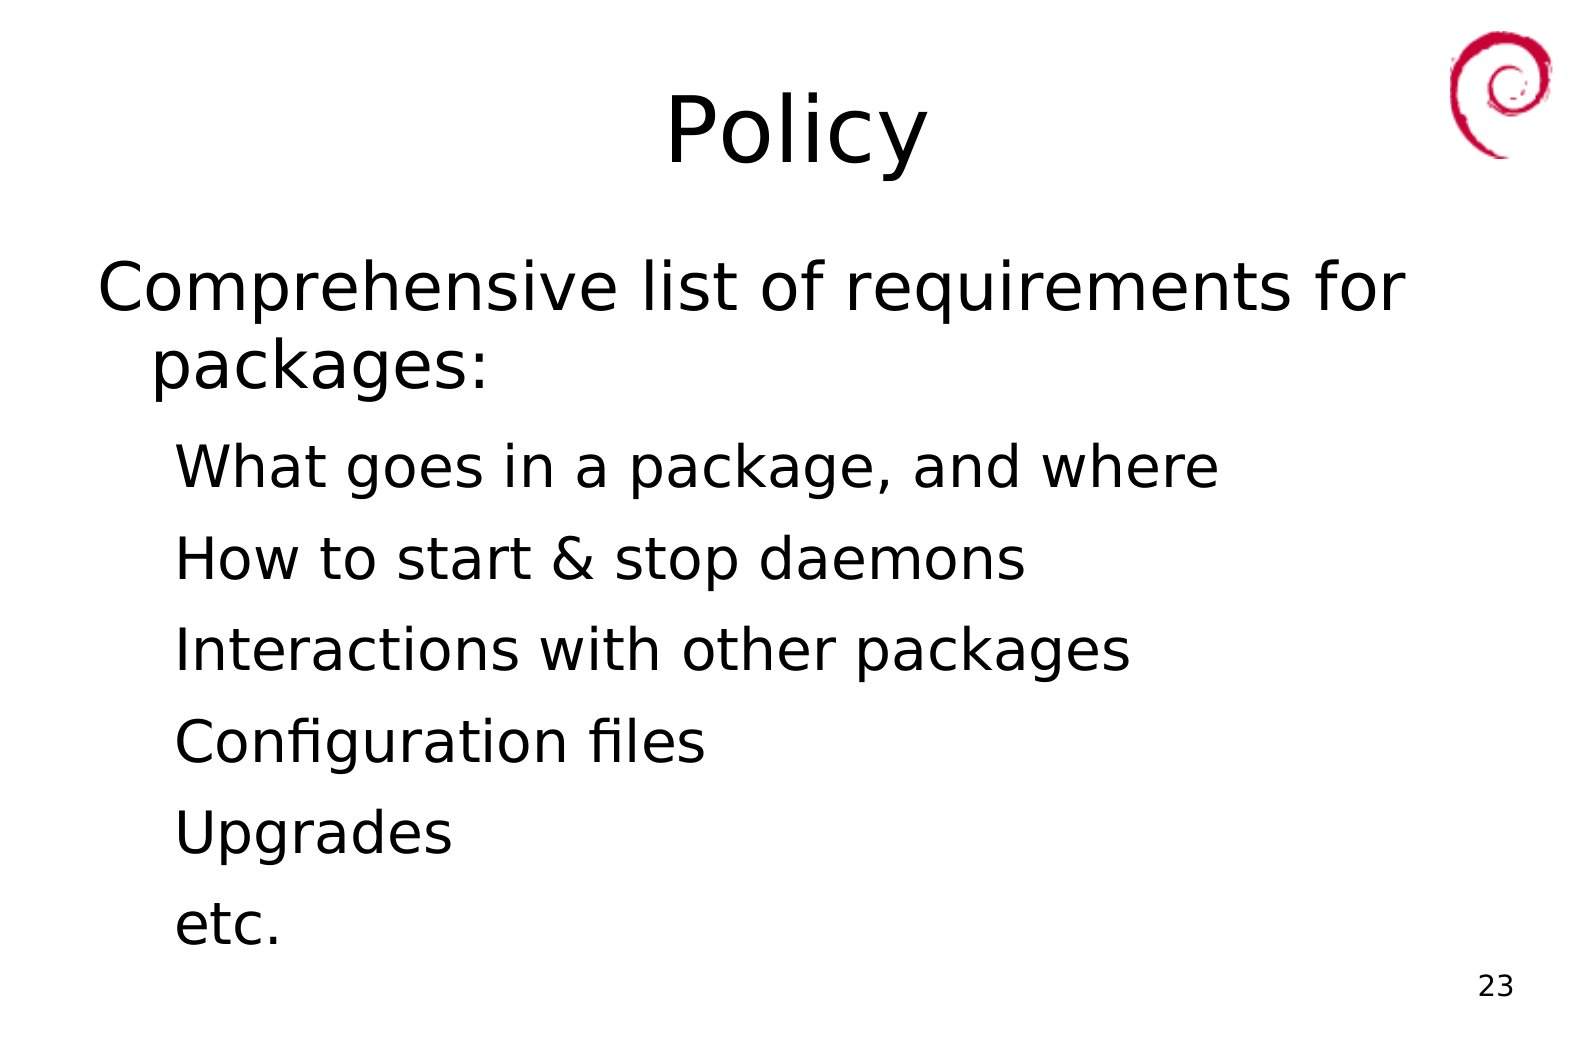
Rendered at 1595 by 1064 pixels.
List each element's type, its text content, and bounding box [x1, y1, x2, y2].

title Policy [79, 42, 1515, 221]
picture [1450, 31, 1555, 159]
list Comprehensive list of requirements for packages: What goes in a package, and where How to start & stop daemons Interactions with other packages Configuration files Upgrades etc. [79, 248, 1515, 959]
